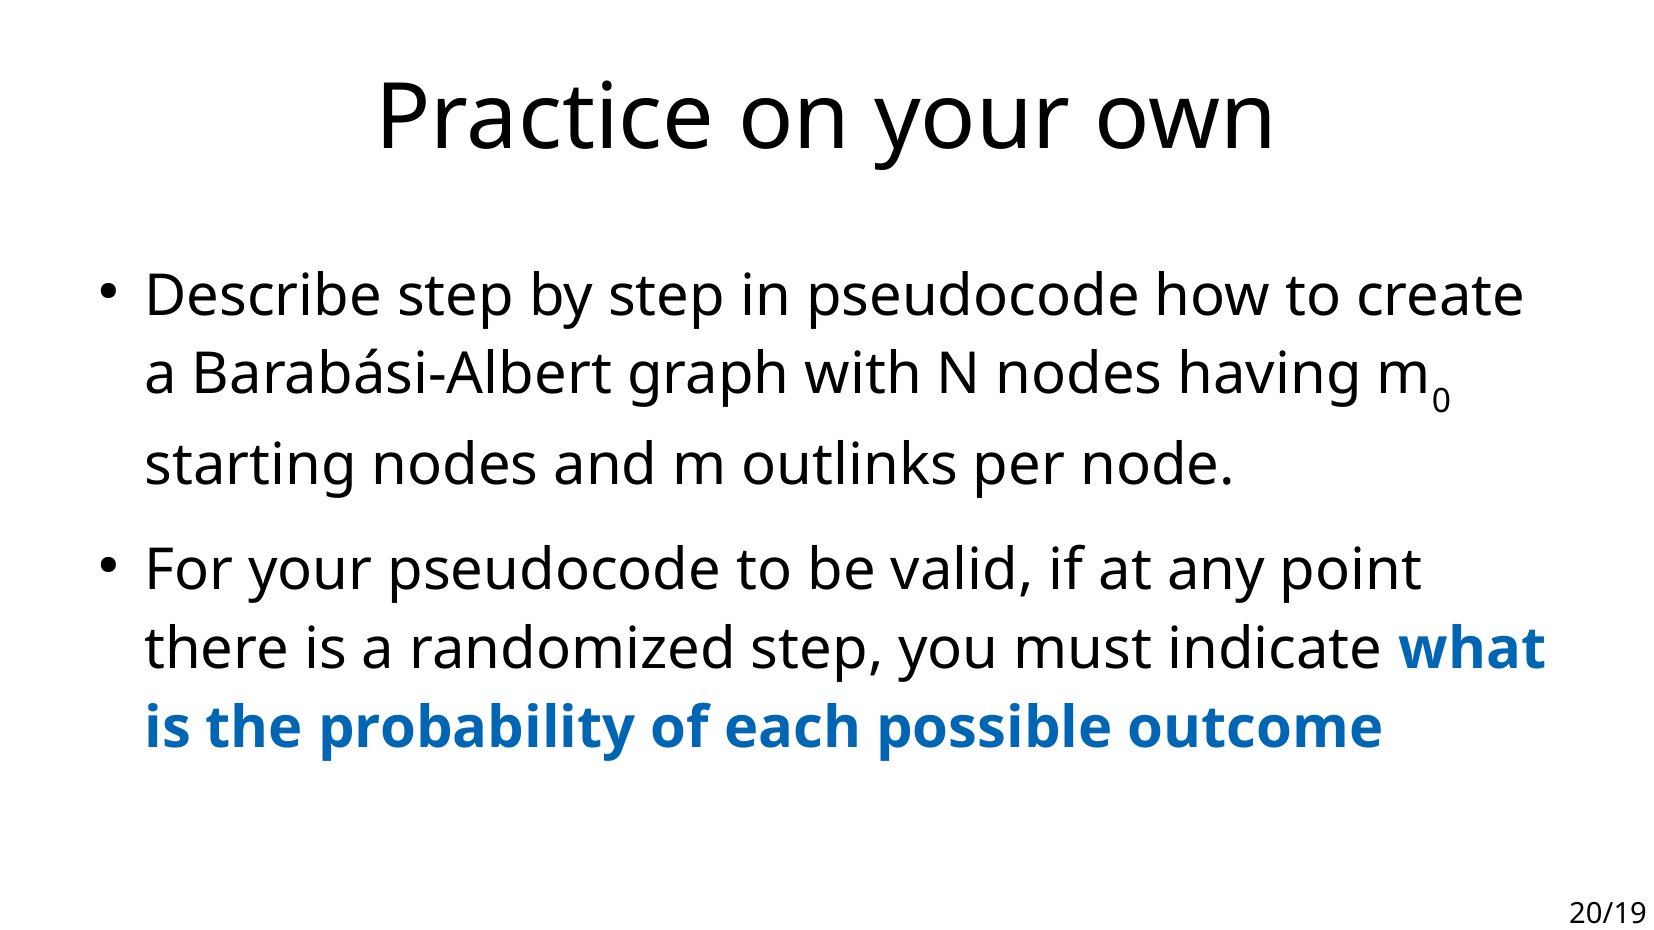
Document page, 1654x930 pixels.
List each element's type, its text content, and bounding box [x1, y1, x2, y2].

title Practice on your own [82, 1, 1571, 225]
list Describe step by step in pseudocode how to create a Barabási-Albert graph with N nodes having m0 starting nodes and m outlinks per node. For your pseudocode to be valid, if at any point there is a randomized step, you must indicate what is the probability of each possible outcome [82, 252, 1571, 793]
